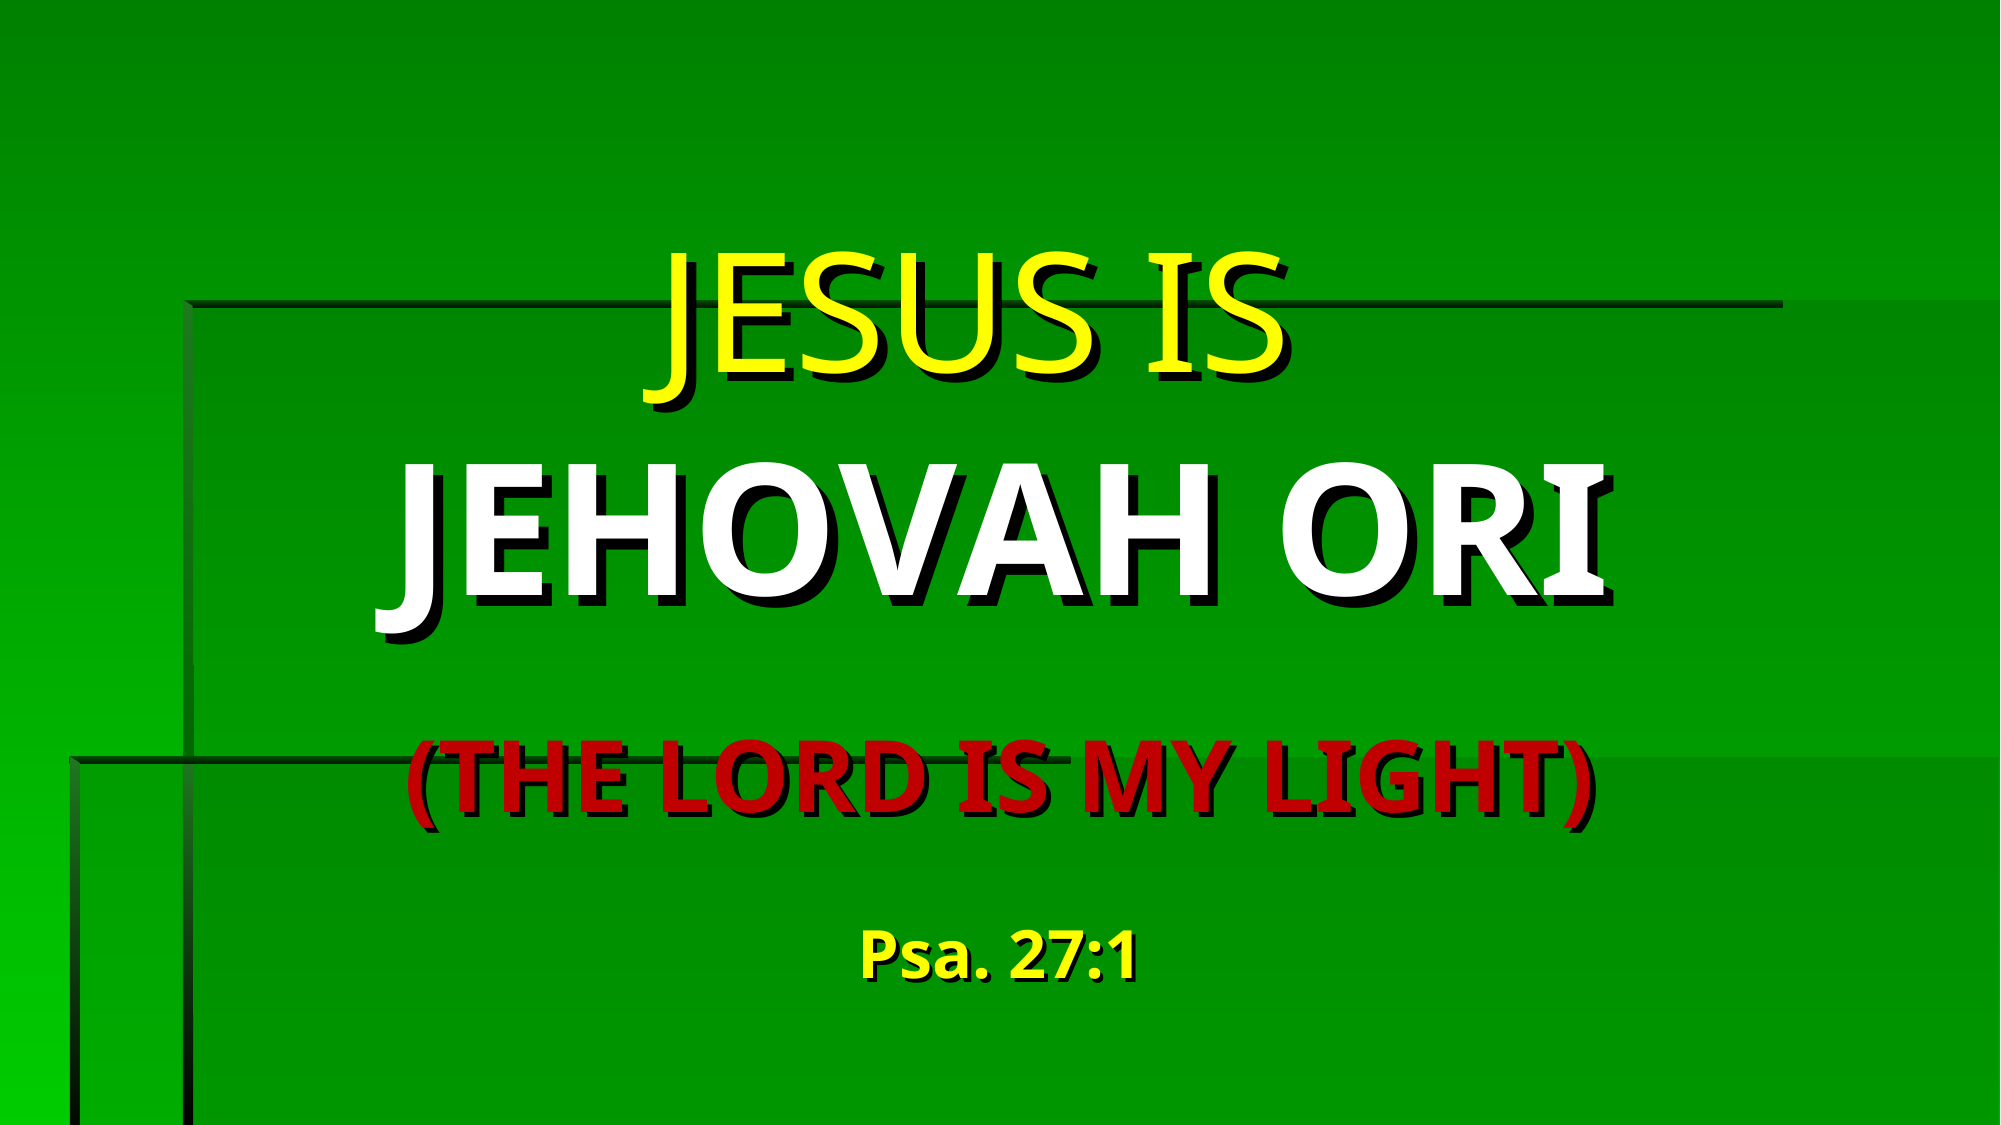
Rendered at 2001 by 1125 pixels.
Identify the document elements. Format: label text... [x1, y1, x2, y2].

title JESUS IS JEHOVAH ORI (THE LORD IS MY LIGHT) Psa. 27:1 [0, 0, 2000, 1125]
